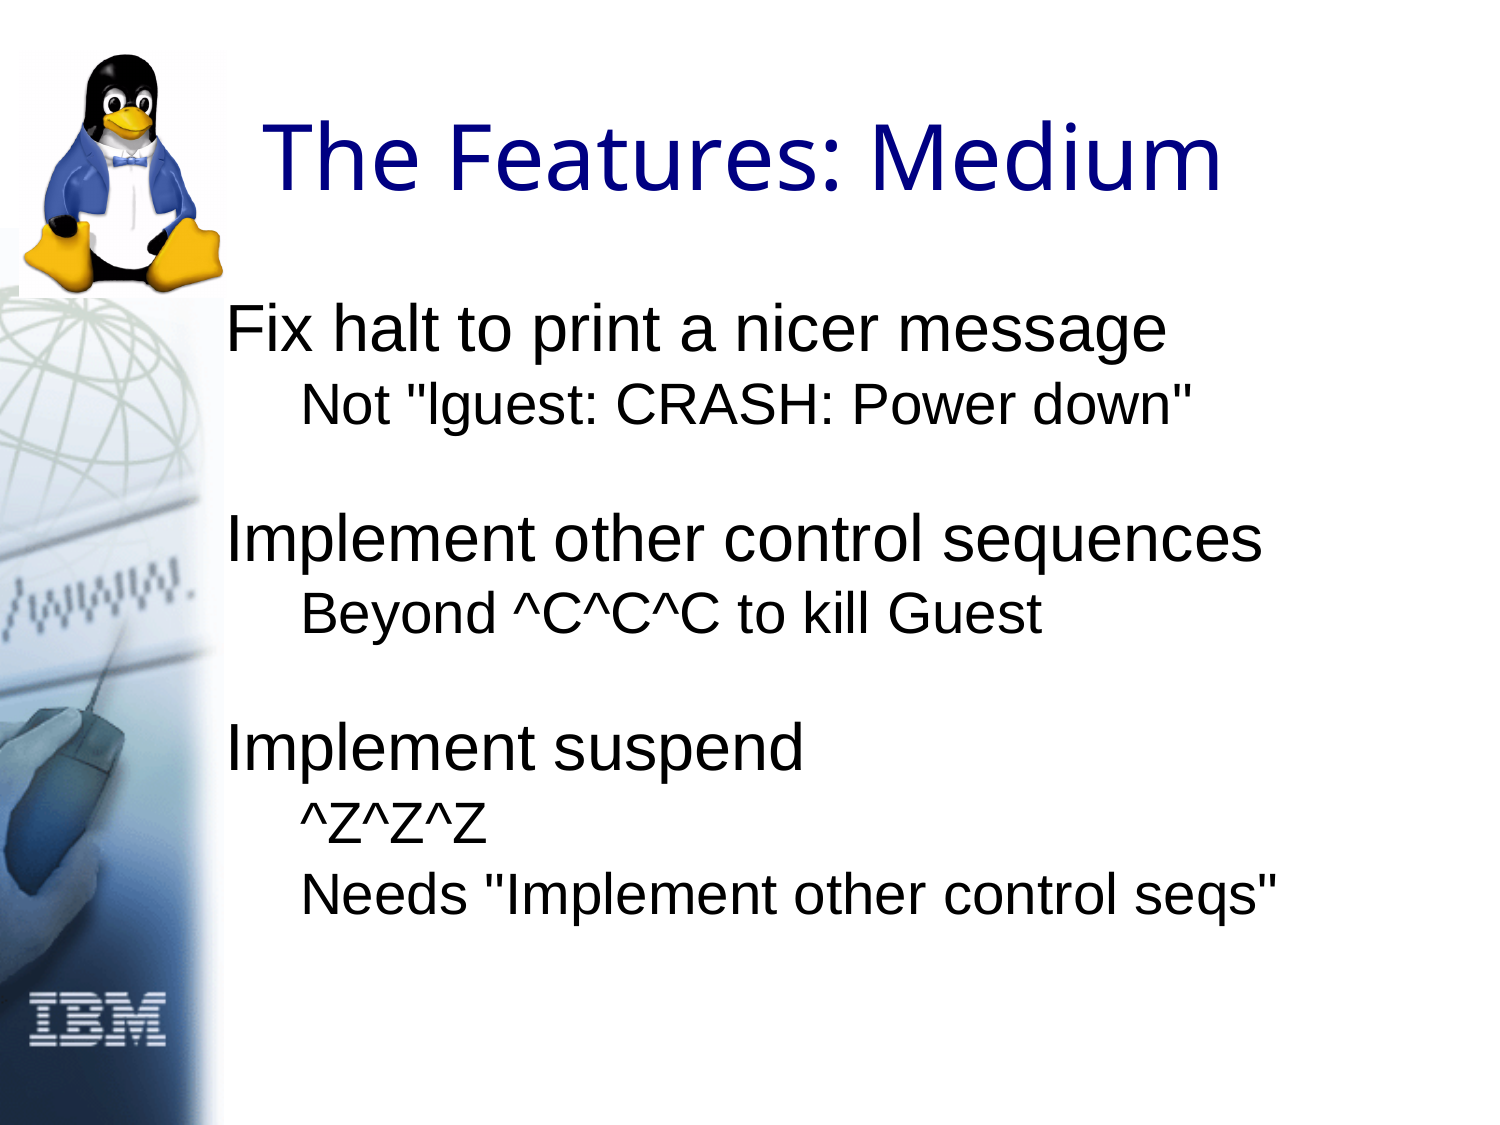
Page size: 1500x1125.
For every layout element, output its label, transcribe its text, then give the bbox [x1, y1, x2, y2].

list Fix halt to print a nicer message Not "lguest: CRASH: Power down" Implement other control sequences Beyond ^C^C^C to kill Guest Implement suspend ^Z^Z^Z Needs "Implement other control seqs" [225, 299, 1463, 991]
title The Features: Medium [262, 37, 1413, 273]
